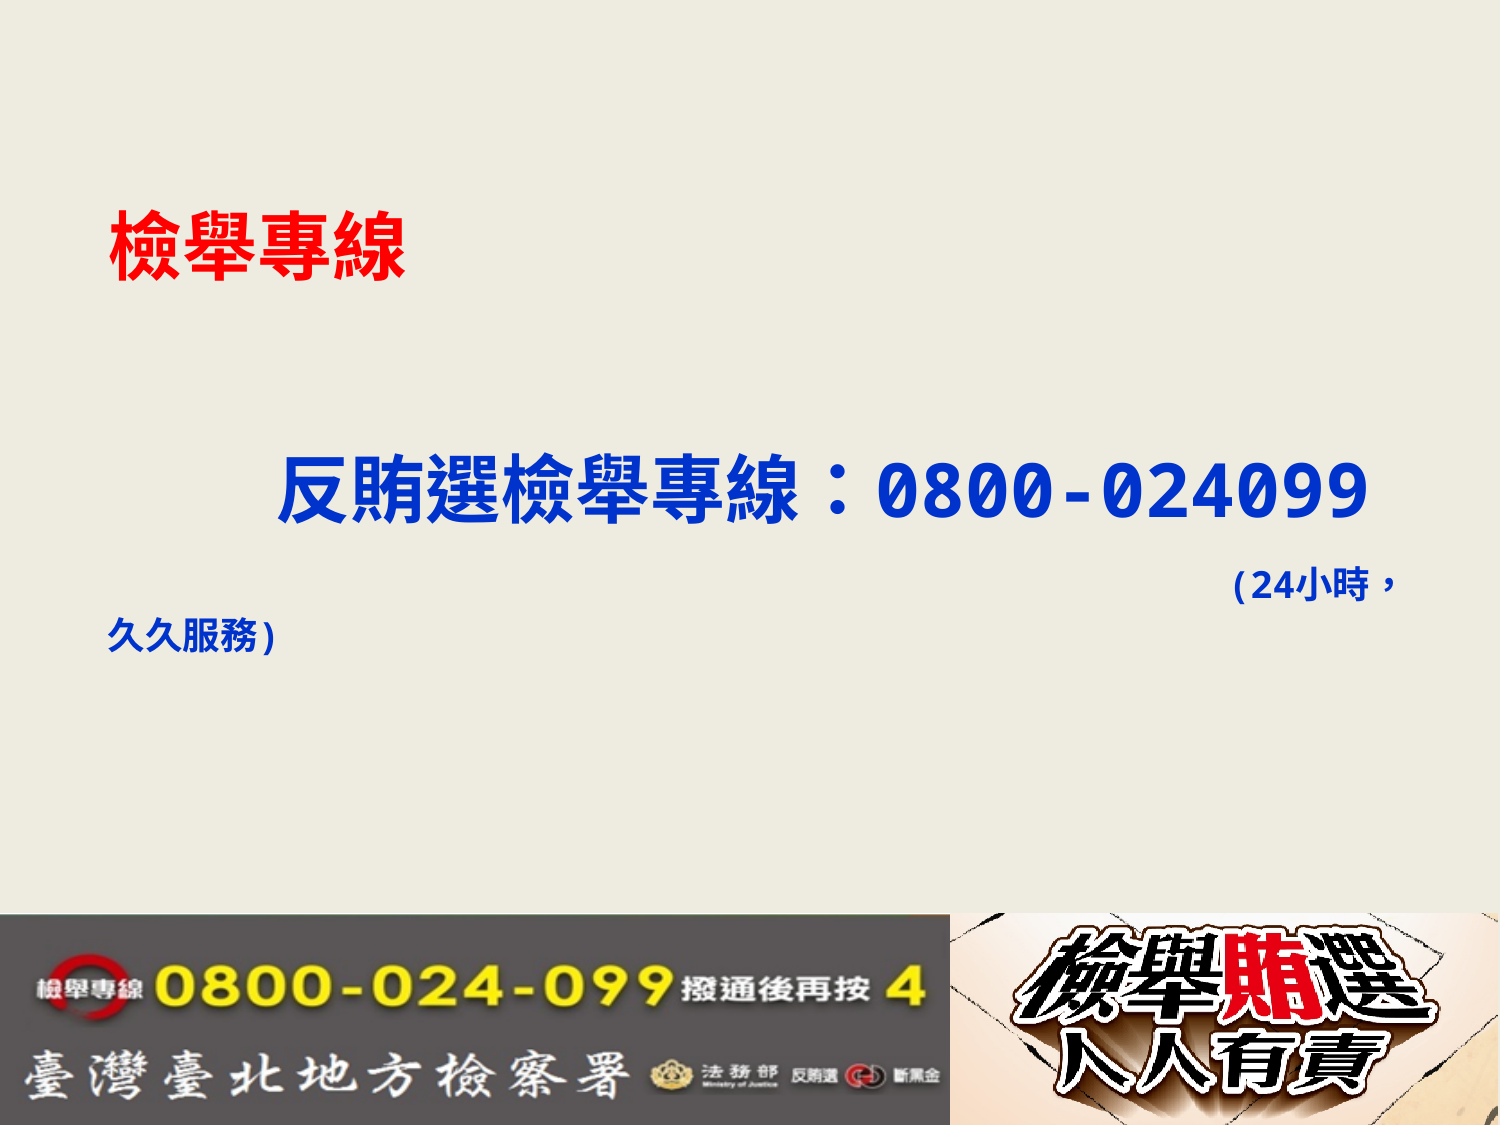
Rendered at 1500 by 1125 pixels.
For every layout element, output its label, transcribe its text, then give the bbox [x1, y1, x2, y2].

text_box 檢舉專線 反賄選檢舉專線：0800-024099 (24小時，久久服務) [100, 184, 1436, 701]
picture [0, 913, 1498, 1125]
